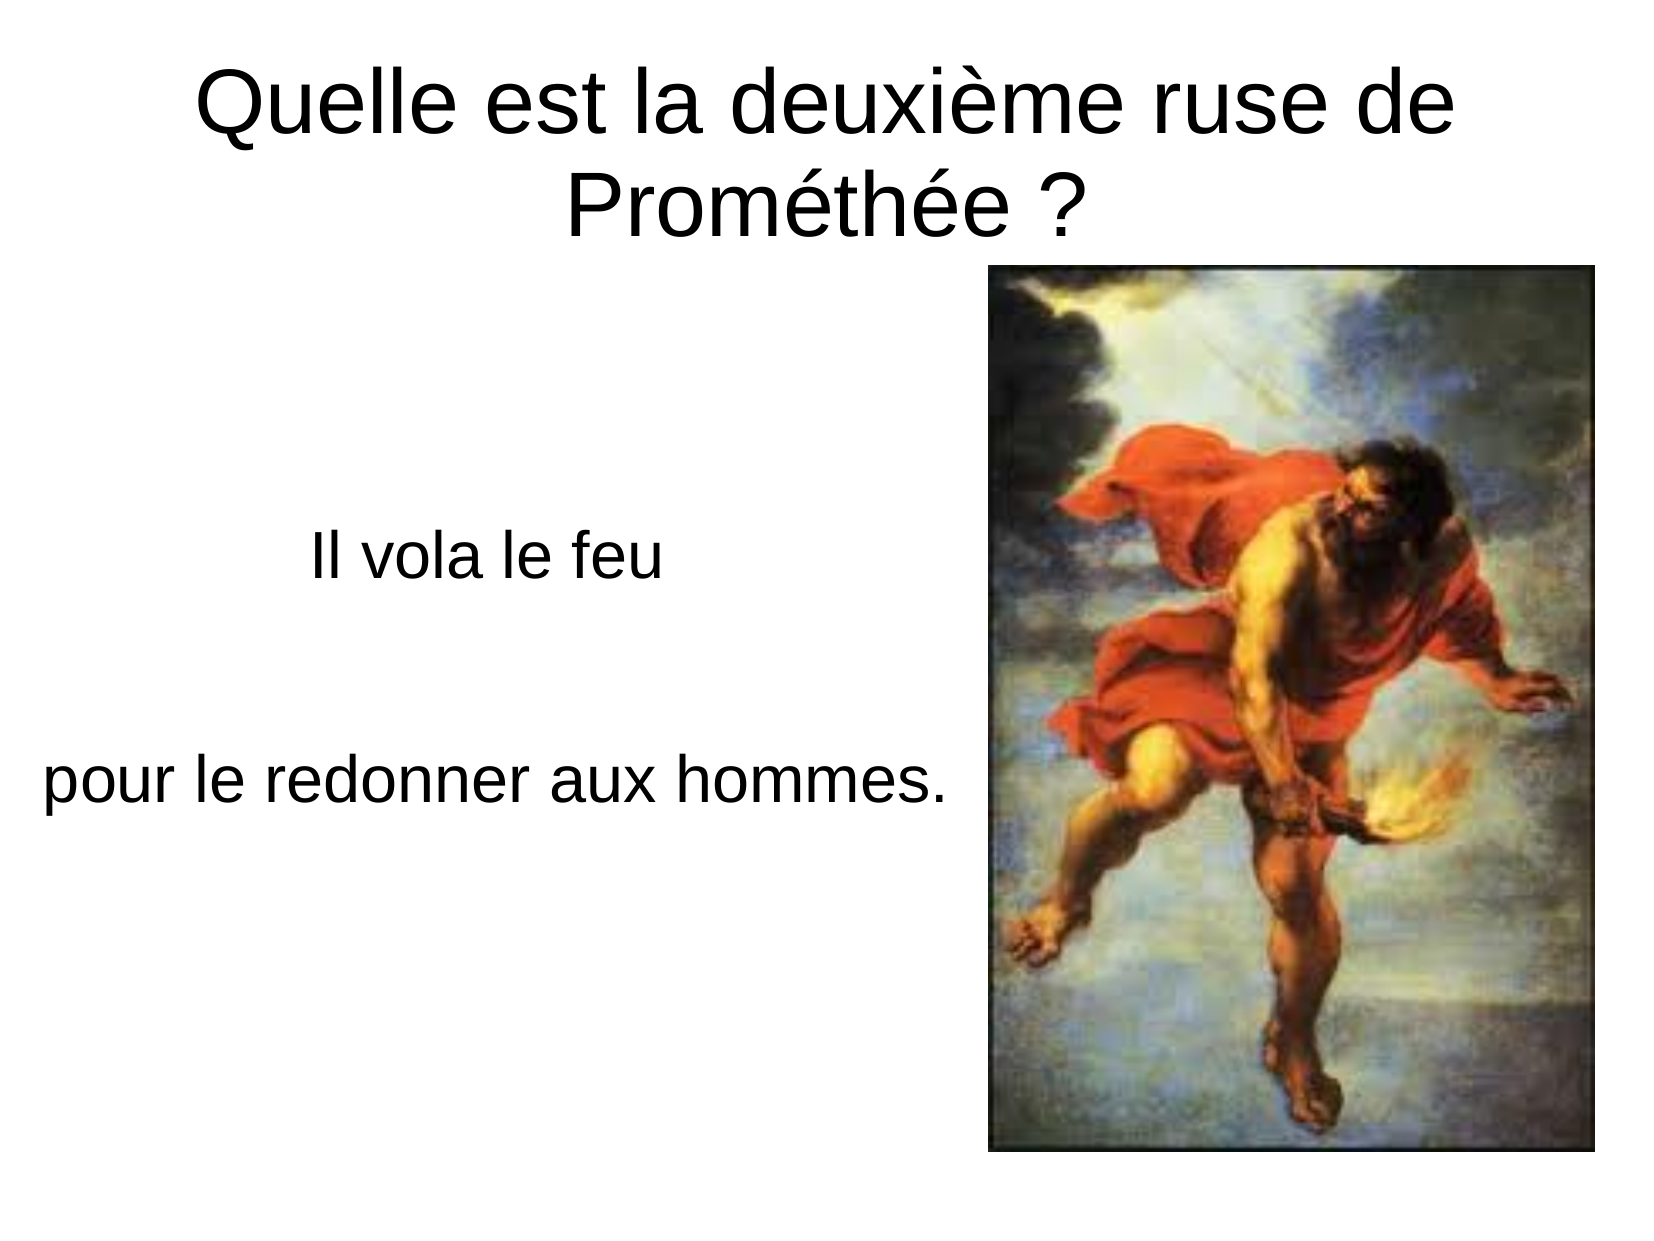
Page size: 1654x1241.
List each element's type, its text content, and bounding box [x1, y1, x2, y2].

subtitle Il vola le feu pour le redonner aux hommes. [0, 265, 988, 1070]
picture [988, 265, 1595, 1152]
title Quelle est la deuxième ruse de Prométhée ? [82, 50, 1571, 256]
